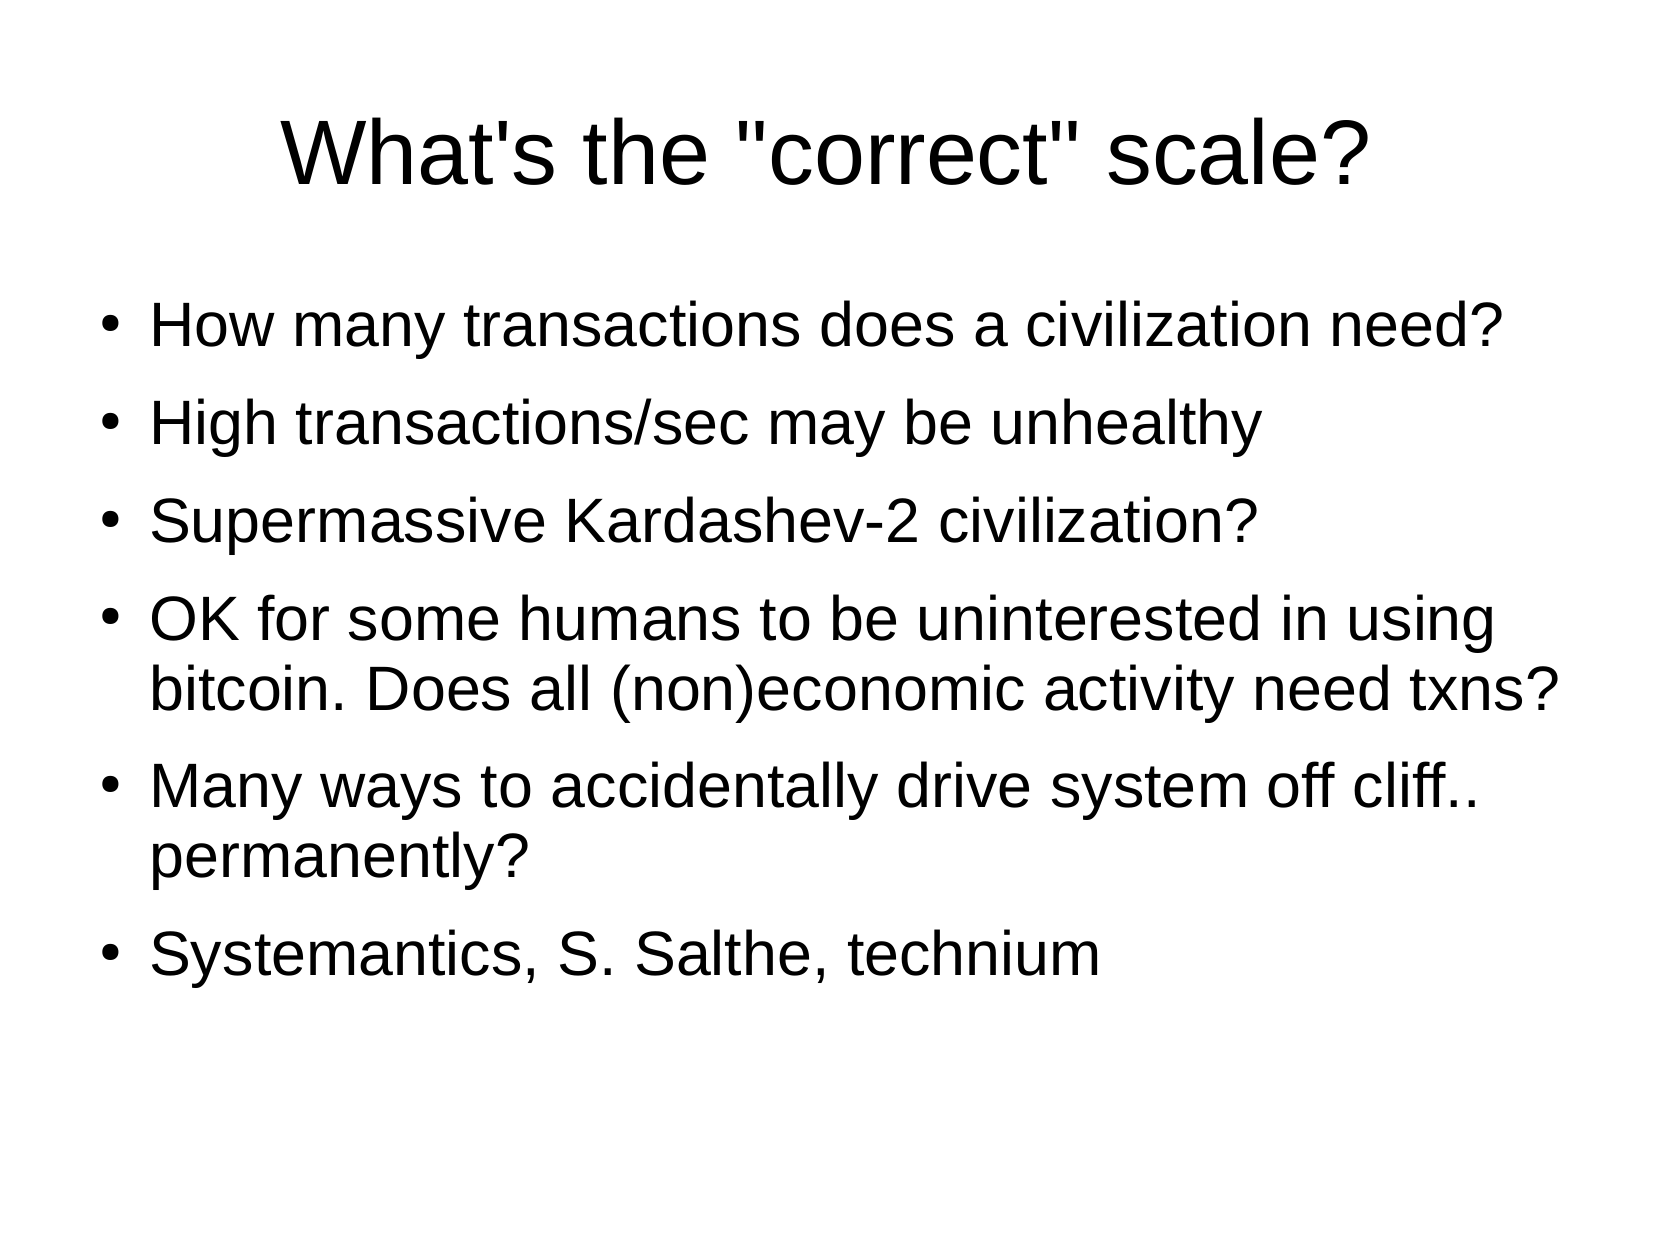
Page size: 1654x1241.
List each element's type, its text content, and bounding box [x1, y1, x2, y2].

title What's the "correct" scale? [82, 49, 1571, 257]
list How many transactions does a civilization need? High transactions/sec may be unhealthy Supermassive Kardashev-2 civilization? OK for some humans to be uninterested in using bitcoin. Does all (non)economic activity need txns? Many ways to accidentally drive system off cliff.. permanently? Systemantics, S. Salthe, technium [82, 290, 1571, 1010]
